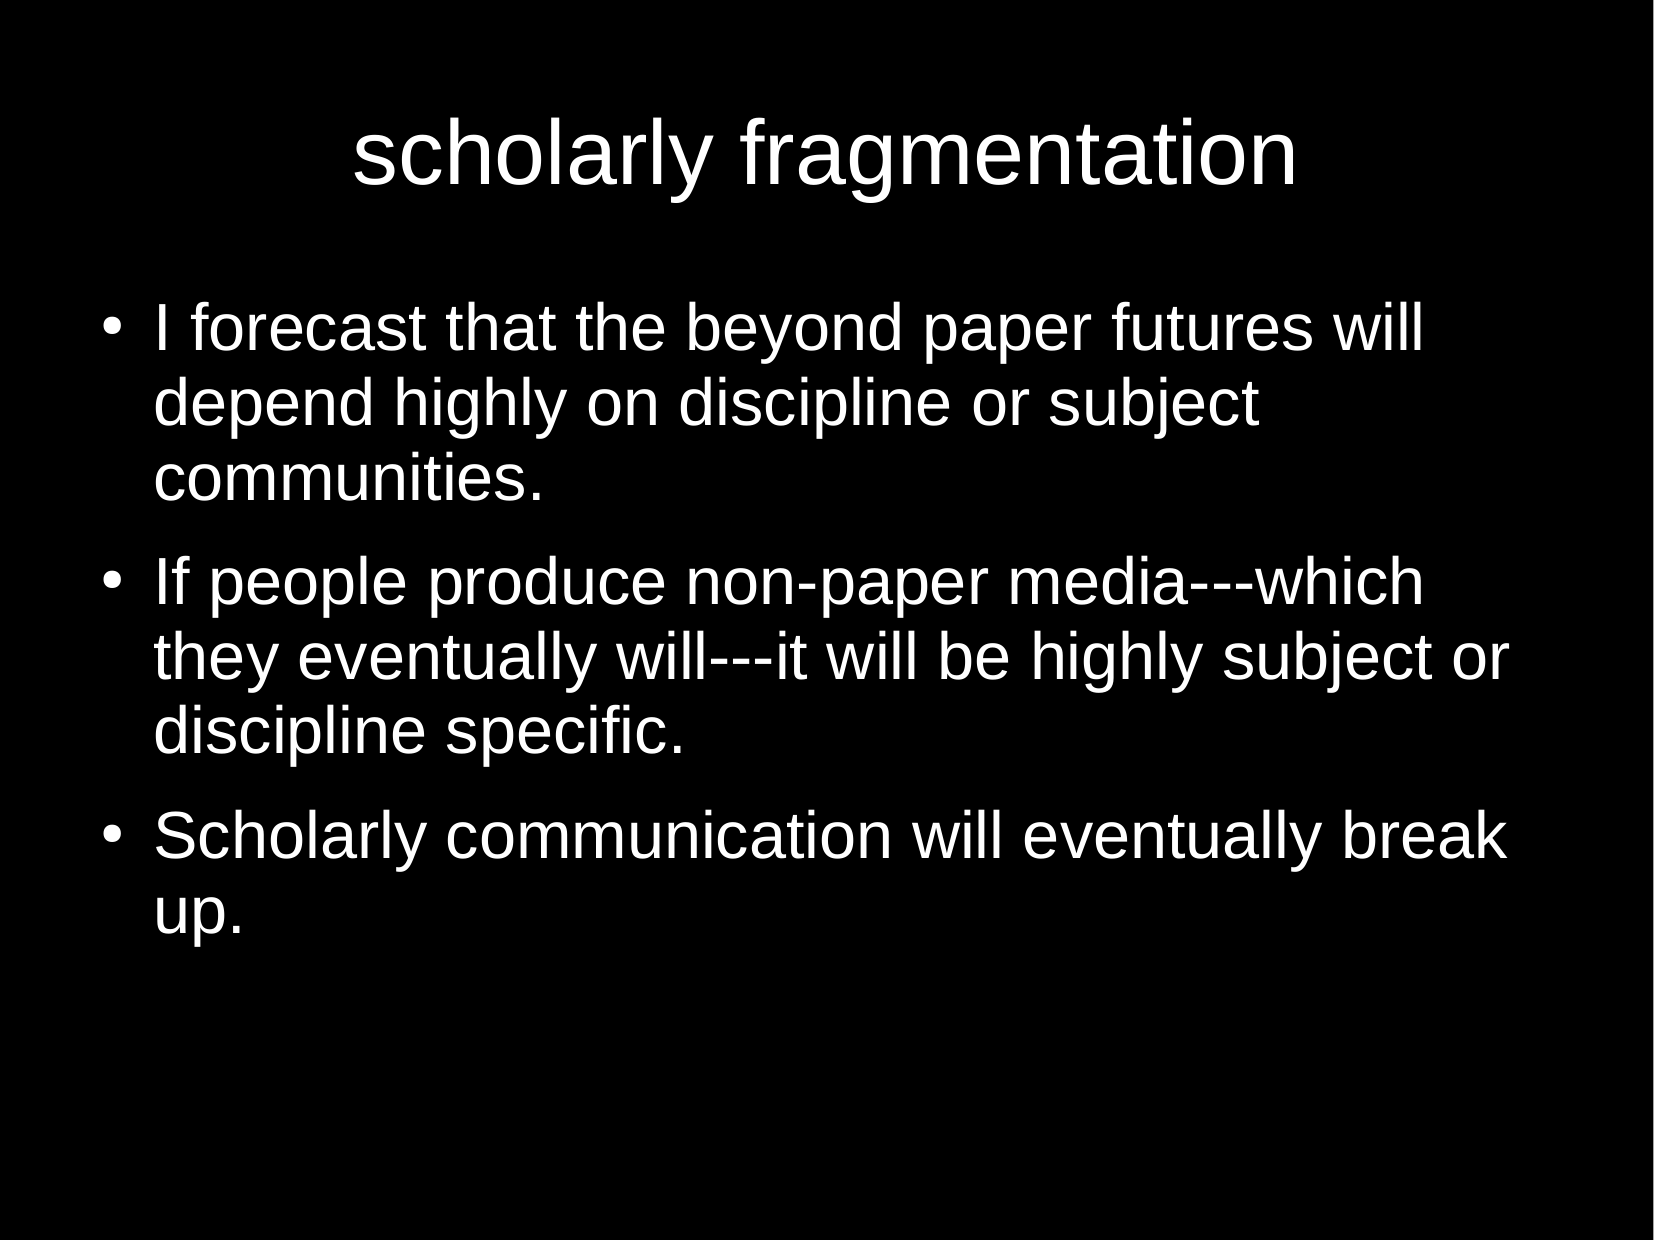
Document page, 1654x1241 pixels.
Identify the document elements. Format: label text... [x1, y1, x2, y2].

title scholarly fragmentation [82, 49, 1571, 257]
list I forecast that the beyond paper futures will depend highly on discipline or subject communities. If people produce non-paper media---which they eventually will---it will be highly subject or discipline specific. Scholarly communication will eventually break up. [82, 290, 1571, 1010]
